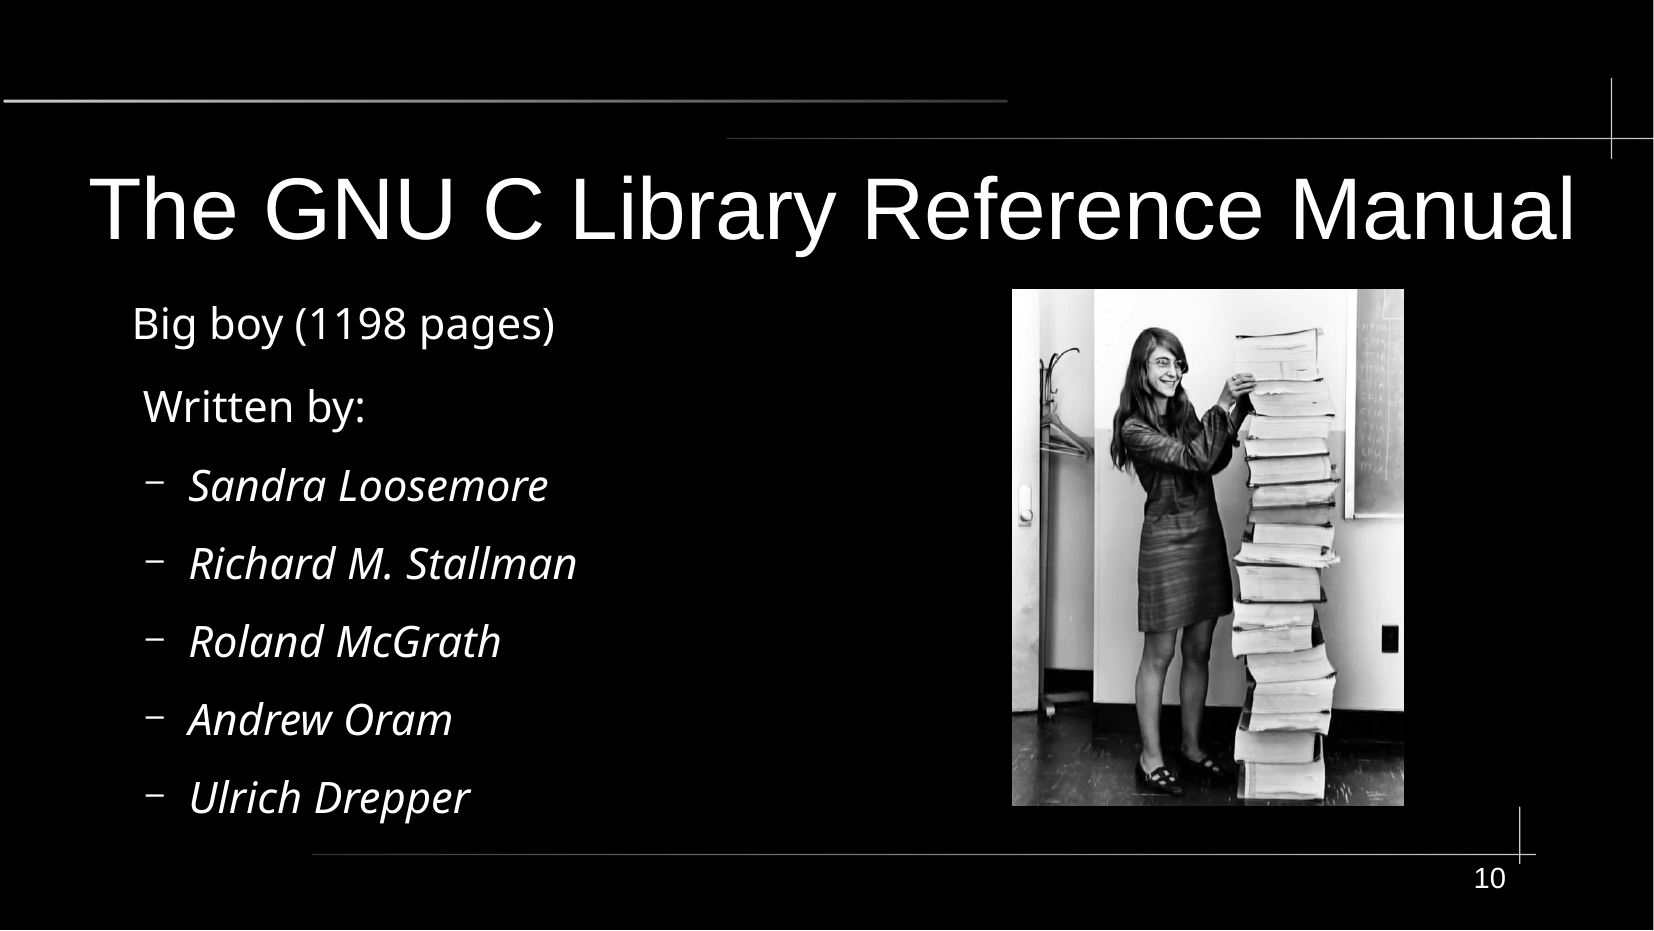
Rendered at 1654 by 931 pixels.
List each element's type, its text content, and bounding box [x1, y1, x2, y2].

list Big boy (1198 pages) Written by: Sandra Loosemore Richard M. Stallman Roland McGrath Andrew Oram Ulrich Drepper [75, 293, 976, 833]
title The GNU C Library Reference Manual [88, 156, 1613, 263]
picture [1012, 289, 1404, 806]
